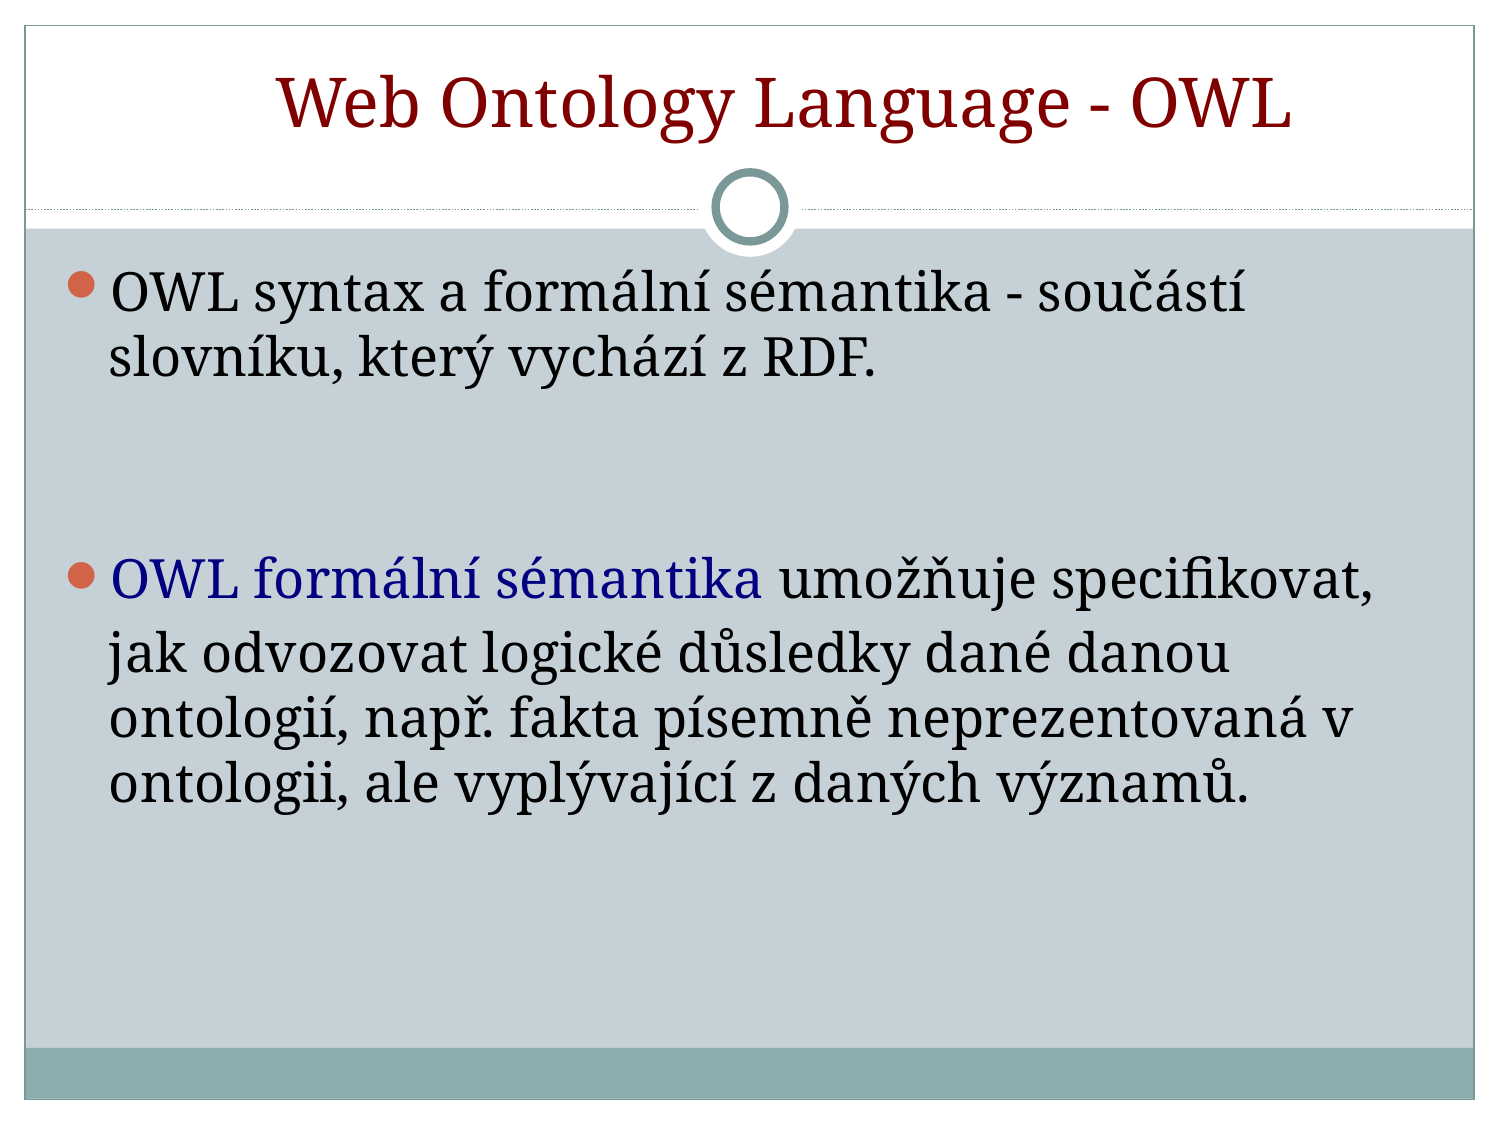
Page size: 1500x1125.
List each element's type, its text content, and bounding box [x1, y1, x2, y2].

list OWL syntax a formální sémantika - součástí slovníku, který vychází z RDF. OWL formální sémantika umožňuje specifikovat, jak odvozovat logické důsledky dané danou ontologií, např. fakta písemně neprezentovaná v ontologii, ale vyplývající z daných významů. [49, 249, 1450, 1006]
title Web Ontology Language - OWL [49, 37, 1450, 163]
